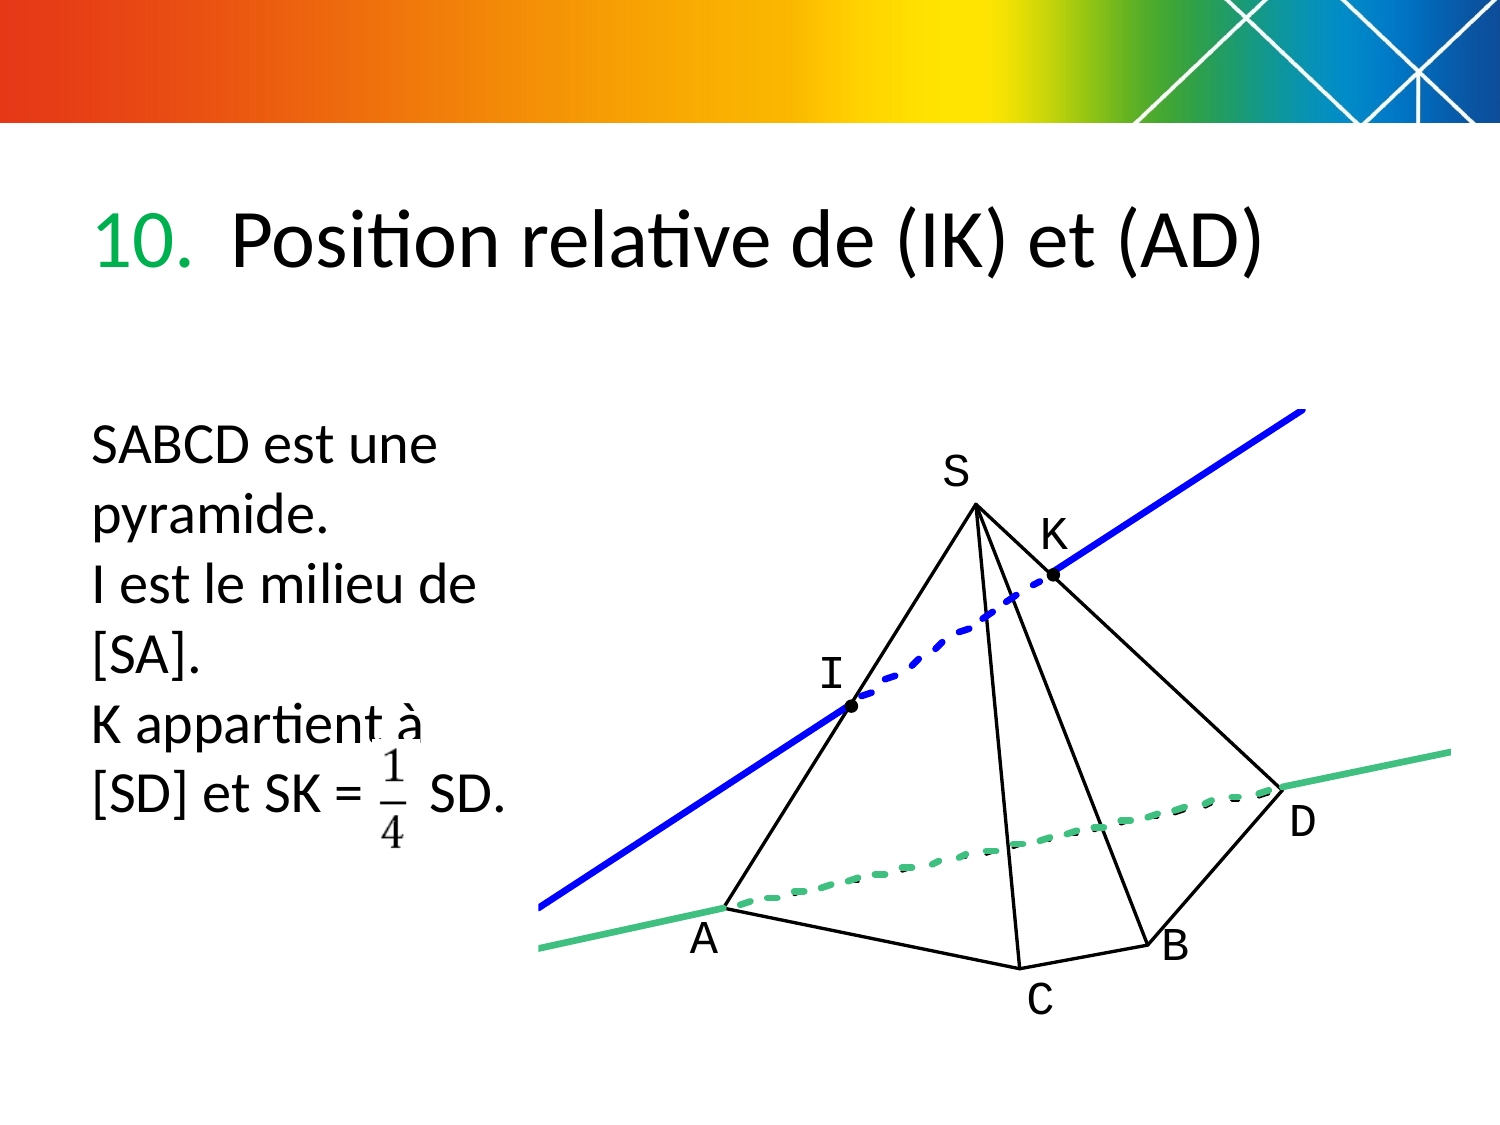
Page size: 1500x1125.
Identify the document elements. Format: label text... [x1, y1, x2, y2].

picture [538, 409, 1451, 1071]
title Position relative de (IK) et (AD) [75, 163, 1500, 305]
picture [1340, 0, 1500, 123]
picture [372, 739, 420, 859]
picture [0, 0, 1359, 123]
text_box SABCD est une pyramide. I est le milieu de [SA]. K appartient à [SD] et SK = SD. [76, 397, 538, 833]
